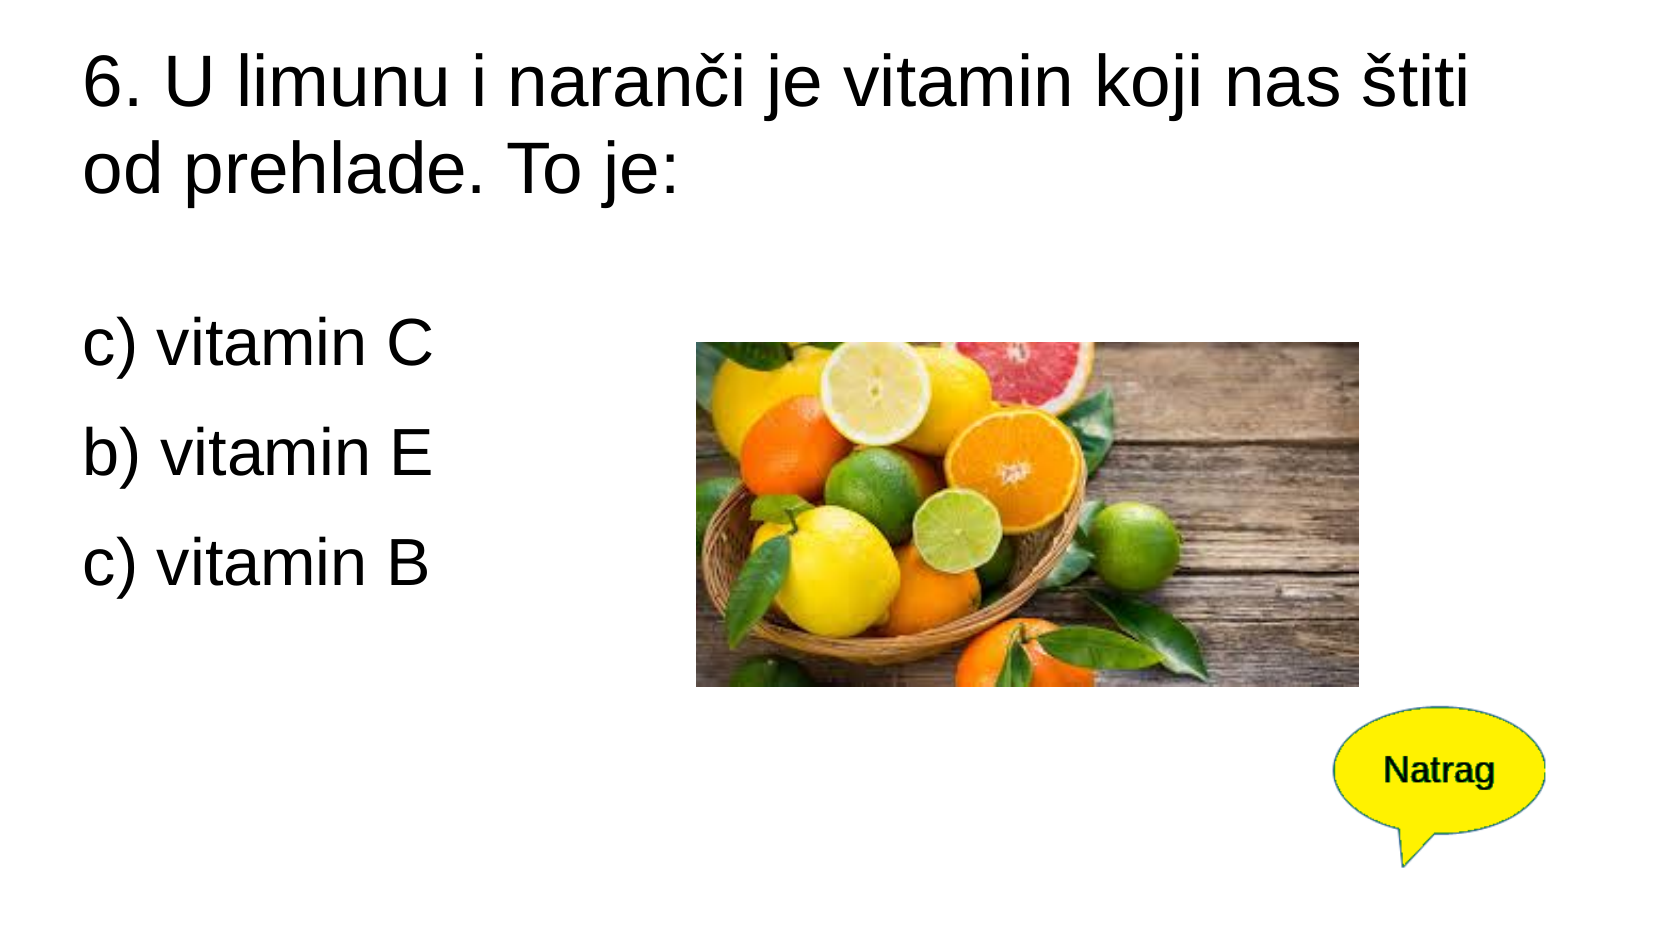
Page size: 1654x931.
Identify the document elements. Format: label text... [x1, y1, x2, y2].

picture [696, 342, 1359, 688]
picture [1299, 691, 1558, 875]
list c) vitamin C b) vitamin E c) vitamin B [82, 299, 1571, 839]
title 6. U limunu i naranči je vitamin koji nas štiti od prehlade. To je: [82, 33, 1571, 197]
